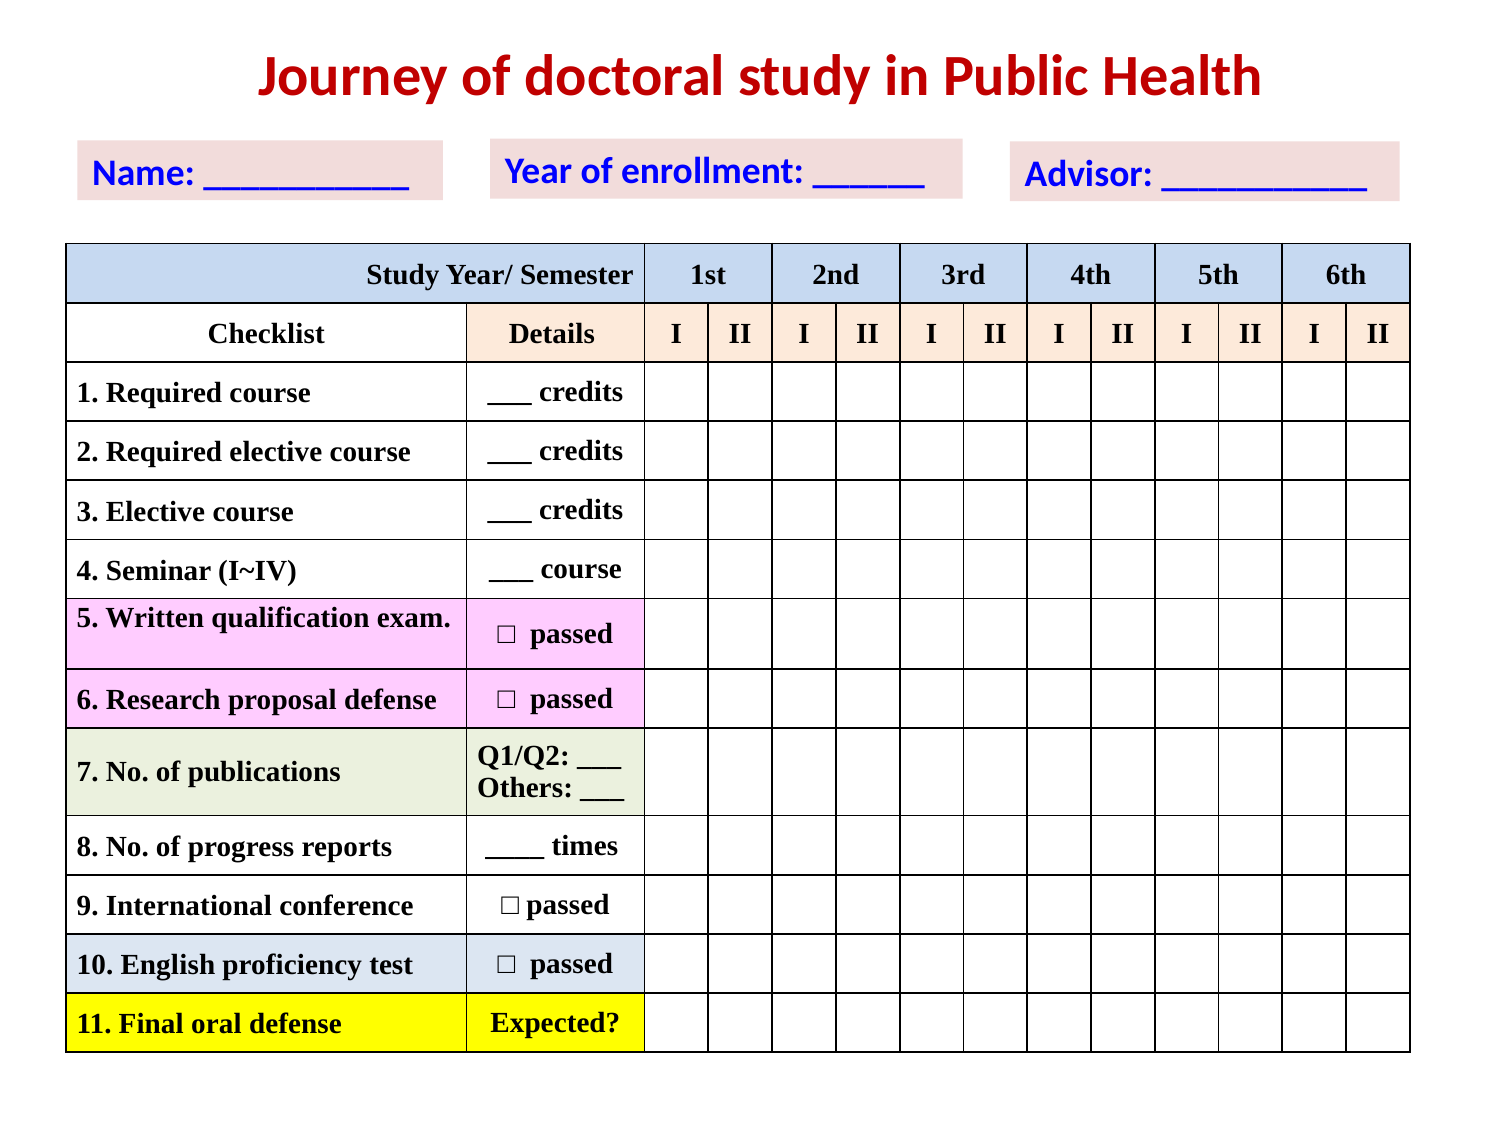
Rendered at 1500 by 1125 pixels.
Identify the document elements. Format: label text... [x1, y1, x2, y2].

table_cell [709, 599, 771, 668]
table_cell [1156, 670, 1218, 727]
table_cell [837, 935, 899, 992]
table_cell [773, 994, 835, 1051]
table_cell [1156, 935, 1218, 992]
table_cell [837, 816, 899, 874]
table_cell [1219, 994, 1281, 1051]
table_cell [773, 670, 835, 727]
table_cell [1219, 540, 1281, 598]
table_cell [709, 935, 771, 992]
table_cell [1028, 670, 1090, 727]
table_cell [1156, 729, 1218, 815]
table_cell [1028, 729, 1090, 815]
table_cell [964, 363, 1026, 420]
table_cell 11. Final oral defense [67, 994, 466, 1051]
table_cell ___ credits [467, 422, 644, 479]
table_cell I [645, 304, 707, 361]
table_cell [1347, 935, 1409, 992]
table_cell [837, 422, 899, 479]
table_cell I [901, 304, 963, 361]
table_cell I [1283, 304, 1345, 361]
table_cell [1028, 816, 1090, 874]
table_cell 7. No. of publications [67, 729, 466, 815]
table_cell [1219, 363, 1281, 420]
table_cell II [837, 304, 899, 361]
table_cell [1092, 670, 1154, 727]
table_cell [1219, 876, 1281, 933]
table_cell I [1028, 304, 1090, 361]
table_cell [1283, 422, 1345, 479]
table_cell [901, 729, 963, 815]
table_cell [645, 363, 707, 420]
table_cell [1283, 363, 1345, 420]
table_cell [1092, 422, 1154, 479]
table_cell [645, 670, 707, 727]
table_cell [901, 422, 963, 479]
table_cell [709, 481, 771, 539]
text_box Name: ___________ [77, 140, 443, 201]
table_cell [1156, 481, 1218, 539]
table_cell [964, 816, 1026, 874]
table_cell [645, 540, 707, 598]
table_cell [1092, 599, 1154, 668]
table_header 3rd [901, 244, 1026, 302]
table_cell [645, 422, 707, 479]
table_cell [964, 670, 1026, 727]
table_cell [773, 599, 835, 668]
table_cell [837, 729, 899, 815]
table_cell [964, 540, 1026, 598]
table_cell [964, 729, 1026, 815]
table_cell [1092, 481, 1154, 539]
table_cell [964, 599, 1026, 668]
table_cell [1092, 363, 1154, 420]
table_cell [1156, 363, 1218, 420]
table_cell [1283, 481, 1345, 539]
text_box Journey of doctoral study in Public Health [140, 29, 1381, 115]
table_cell [1347, 422, 1409, 479]
table_cell [773, 363, 835, 420]
table_cell □ passed [467, 876, 644, 933]
table_cell [1156, 540, 1218, 598]
table_cell [1028, 363, 1090, 420]
table_cell Q1/Q2: ___ Others: ___ [467, 729, 644, 815]
table_cell [709, 816, 771, 874]
table_header 5th [1156, 244, 1281, 302]
table_cell ____ times [467, 816, 644, 874]
table_cell [1283, 670, 1345, 727]
table_cell 3. Elective course [67, 481, 466, 539]
table_cell II [1092, 304, 1154, 361]
table_cell 6. Research proposal defense [67, 670, 466, 727]
table_cell [901, 481, 963, 539]
table_cell 8. No. of progress reports [67, 816, 466, 874]
table_cell [964, 994, 1026, 1051]
table_cell II [1219, 304, 1281, 361]
table_cell [709, 670, 771, 727]
table_cell [1283, 935, 1345, 992]
table_cell [1283, 729, 1345, 815]
table_cell [837, 876, 899, 933]
table_cell [837, 540, 899, 598]
table_cell [1219, 816, 1281, 874]
table_cell [1219, 729, 1281, 815]
table_cell [964, 935, 1026, 992]
table_cell □ passed [467, 935, 644, 992]
table_cell 2. Required elective course [67, 422, 466, 479]
table_cell [901, 816, 963, 874]
table_cell □ passed [467, 670, 644, 727]
table_cell [1283, 876, 1345, 933]
table_cell [645, 935, 707, 992]
table_cell Details [467, 304, 644, 361]
table_cell [773, 729, 835, 815]
table_cell [1028, 599, 1090, 668]
table_cell [1347, 670, 1409, 727]
table_cell [645, 599, 707, 668]
table_cell [1347, 876, 1409, 933]
table_cell [1283, 540, 1345, 598]
table_cell [709, 422, 771, 479]
table_header Study Year/ Semester [67, 244, 644, 302]
table_cell [1028, 481, 1090, 539]
table_cell [964, 876, 1026, 933]
table_cell [1156, 816, 1218, 874]
table_cell [1347, 363, 1409, 420]
table_cell [1283, 994, 1345, 1051]
table_cell [837, 481, 899, 539]
table_cell [1156, 994, 1218, 1051]
table_cell 10. English proficiency test [67, 935, 466, 992]
table_cell [1347, 540, 1409, 598]
table_header 1st [645, 244, 771, 302]
table_cell [645, 481, 707, 539]
table_cell ___ course [467, 540, 644, 598]
table_cell □ passed [467, 599, 644, 668]
table_cell 9. International conference [67, 876, 466, 933]
table_cell 4. Seminar (I~IV) [67, 540, 466, 598]
table_cell Checklist [67, 304, 466, 361]
table_cell 5. Written qualification exam. [67, 599, 466, 668]
table_cell [1283, 599, 1345, 668]
table_cell [1347, 729, 1409, 815]
table_cell [709, 540, 771, 598]
table_cell [901, 540, 963, 598]
table_cell [1219, 481, 1281, 539]
table_cell [901, 599, 963, 668]
table_cell [1028, 876, 1090, 933]
table_cell [645, 816, 707, 874]
table_cell [901, 363, 963, 420]
table_header 4th [1028, 244, 1154, 302]
table_cell [645, 994, 707, 1051]
table_cell [1028, 422, 1090, 479]
table_cell [1092, 935, 1154, 992]
table_cell [1347, 481, 1409, 539]
table_cell [1028, 540, 1090, 598]
table_cell [1156, 599, 1218, 668]
table_cell [1092, 876, 1154, 933]
table_cell [1092, 816, 1154, 874]
table_cell [901, 935, 963, 992]
text_box Advisor: ___________ [1009, 141, 1400, 202]
table_cell [837, 599, 899, 668]
table_cell [1347, 599, 1409, 668]
table_cell [1156, 876, 1218, 933]
table_cell [773, 540, 835, 598]
table_cell [837, 670, 899, 727]
table_cell [645, 876, 707, 933]
table_cell [773, 935, 835, 992]
table_cell [837, 363, 899, 420]
table_cell [837, 994, 899, 1051]
table_cell [1219, 935, 1281, 992]
table_cell I [1156, 304, 1218, 361]
table_cell [773, 816, 835, 874]
table_cell [1347, 994, 1409, 1051]
table_cell [709, 729, 771, 815]
table_cell [901, 876, 963, 933]
table_cell II [1347, 304, 1409, 361]
table_cell II [964, 304, 1026, 361]
table_cell II [709, 304, 771, 361]
table_cell [1283, 816, 1345, 874]
table_cell [1028, 935, 1090, 992]
table_header 6th [1283, 244, 1409, 302]
table_cell [709, 876, 771, 933]
table_cell ___ credits [467, 363, 644, 420]
table_cell [709, 994, 771, 1051]
table_header 2nd [773, 244, 899, 302]
table_cell [1092, 729, 1154, 815]
table_cell [1092, 994, 1154, 1051]
table_cell [901, 670, 963, 727]
table_cell [1156, 422, 1218, 479]
table_cell I [773, 304, 835, 361]
table_cell [1219, 599, 1281, 668]
table_cell [1219, 422, 1281, 479]
table_cell ___ credits [467, 481, 644, 539]
table_cell [645, 729, 707, 815]
text_box Year of enrollment: ______ [490, 138, 963, 199]
table_cell [901, 994, 963, 1051]
table_cell [773, 481, 835, 539]
table_cell [1028, 994, 1090, 1051]
table_cell [964, 422, 1026, 479]
table_cell [1219, 670, 1281, 727]
table_cell [964, 481, 1026, 539]
table_cell [773, 876, 835, 933]
table_cell [773, 422, 835, 479]
table_cell 1. Required course [67, 363, 466, 420]
table_cell Expected? [467, 994, 644, 1051]
table_cell [1347, 816, 1409, 874]
table_cell [709, 363, 771, 420]
table_cell [1092, 540, 1154, 598]
